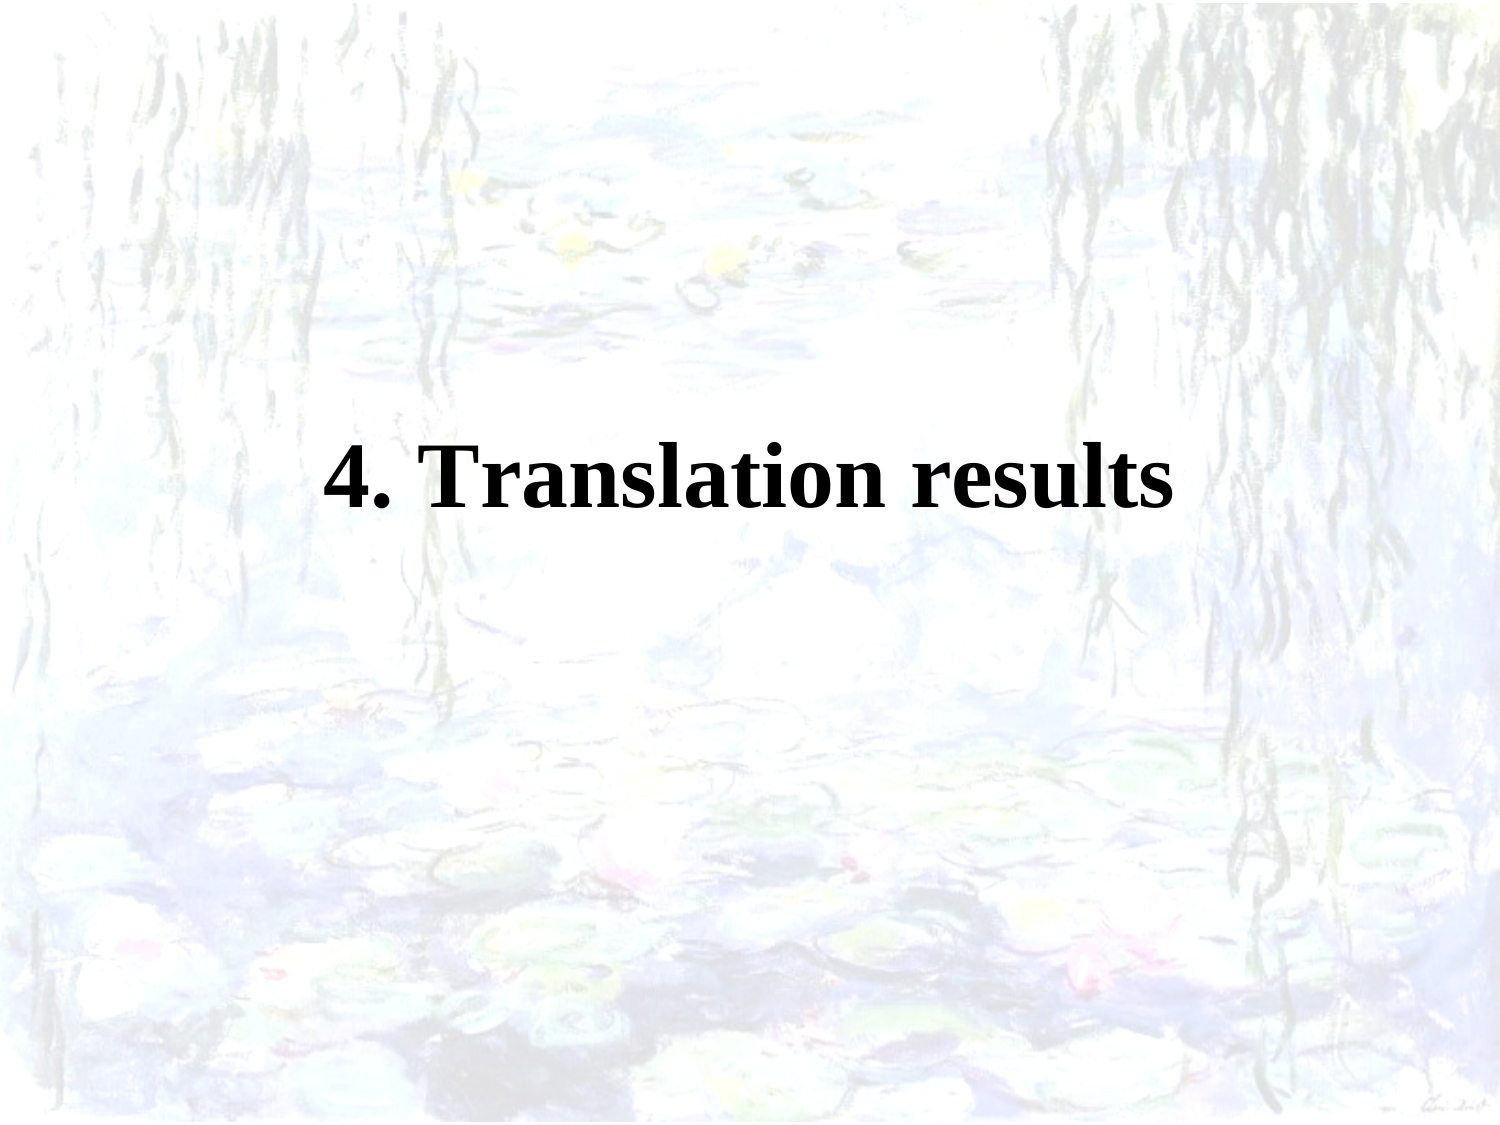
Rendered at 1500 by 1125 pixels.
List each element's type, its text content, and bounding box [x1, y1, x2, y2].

title 4. Translation results [112, 349, 1388, 591]
picture [0, 3, 1500, 1122]
